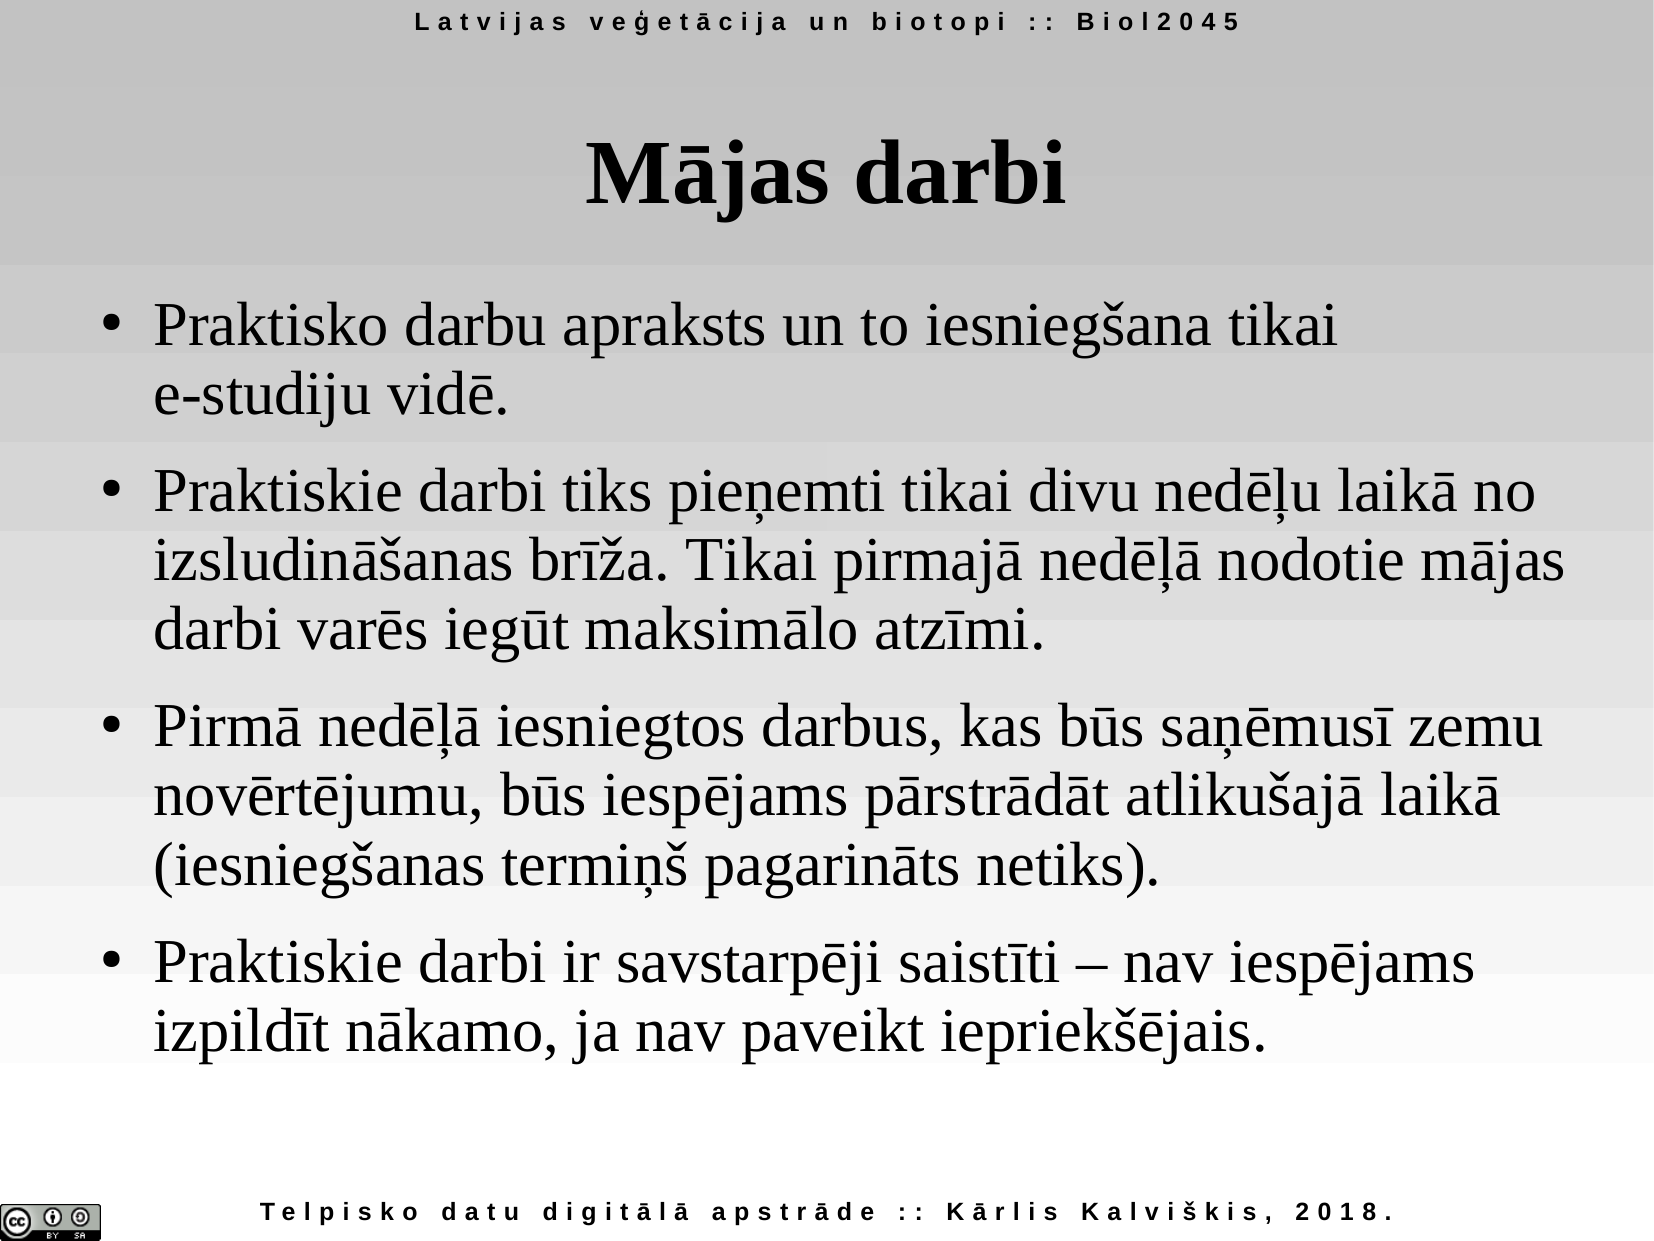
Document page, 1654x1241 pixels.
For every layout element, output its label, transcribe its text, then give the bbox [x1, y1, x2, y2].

list Praktisko darbu apraksts un to iesniegšana tikai e‑studiju vidē. Praktiskie darbi tiks pieņemti tikai divu nedēļu laikā no izsludināšanas brīža. Tikai pirmajā nedēļā nodotie mājas darbi varēs iegūt maksimālo atzīmi. Pirmā nedēļā iesniegtos darbus, kas būs saņēmusī zemu novērtējumu, būs iespējams pārstrādāt atlikušajā laikā (iesniegšanas termiņš pagarināts netiks). Praktiskie darbi ir savstarpēji saistīti – nav iespējams izpildīt nākamo, ja nav paveikt iepriekšējais. [82, 296, 1571, 1098]
picture [0, 0, 1654, 1241]
title Mājas darbi [29, 49, 1625, 296]
